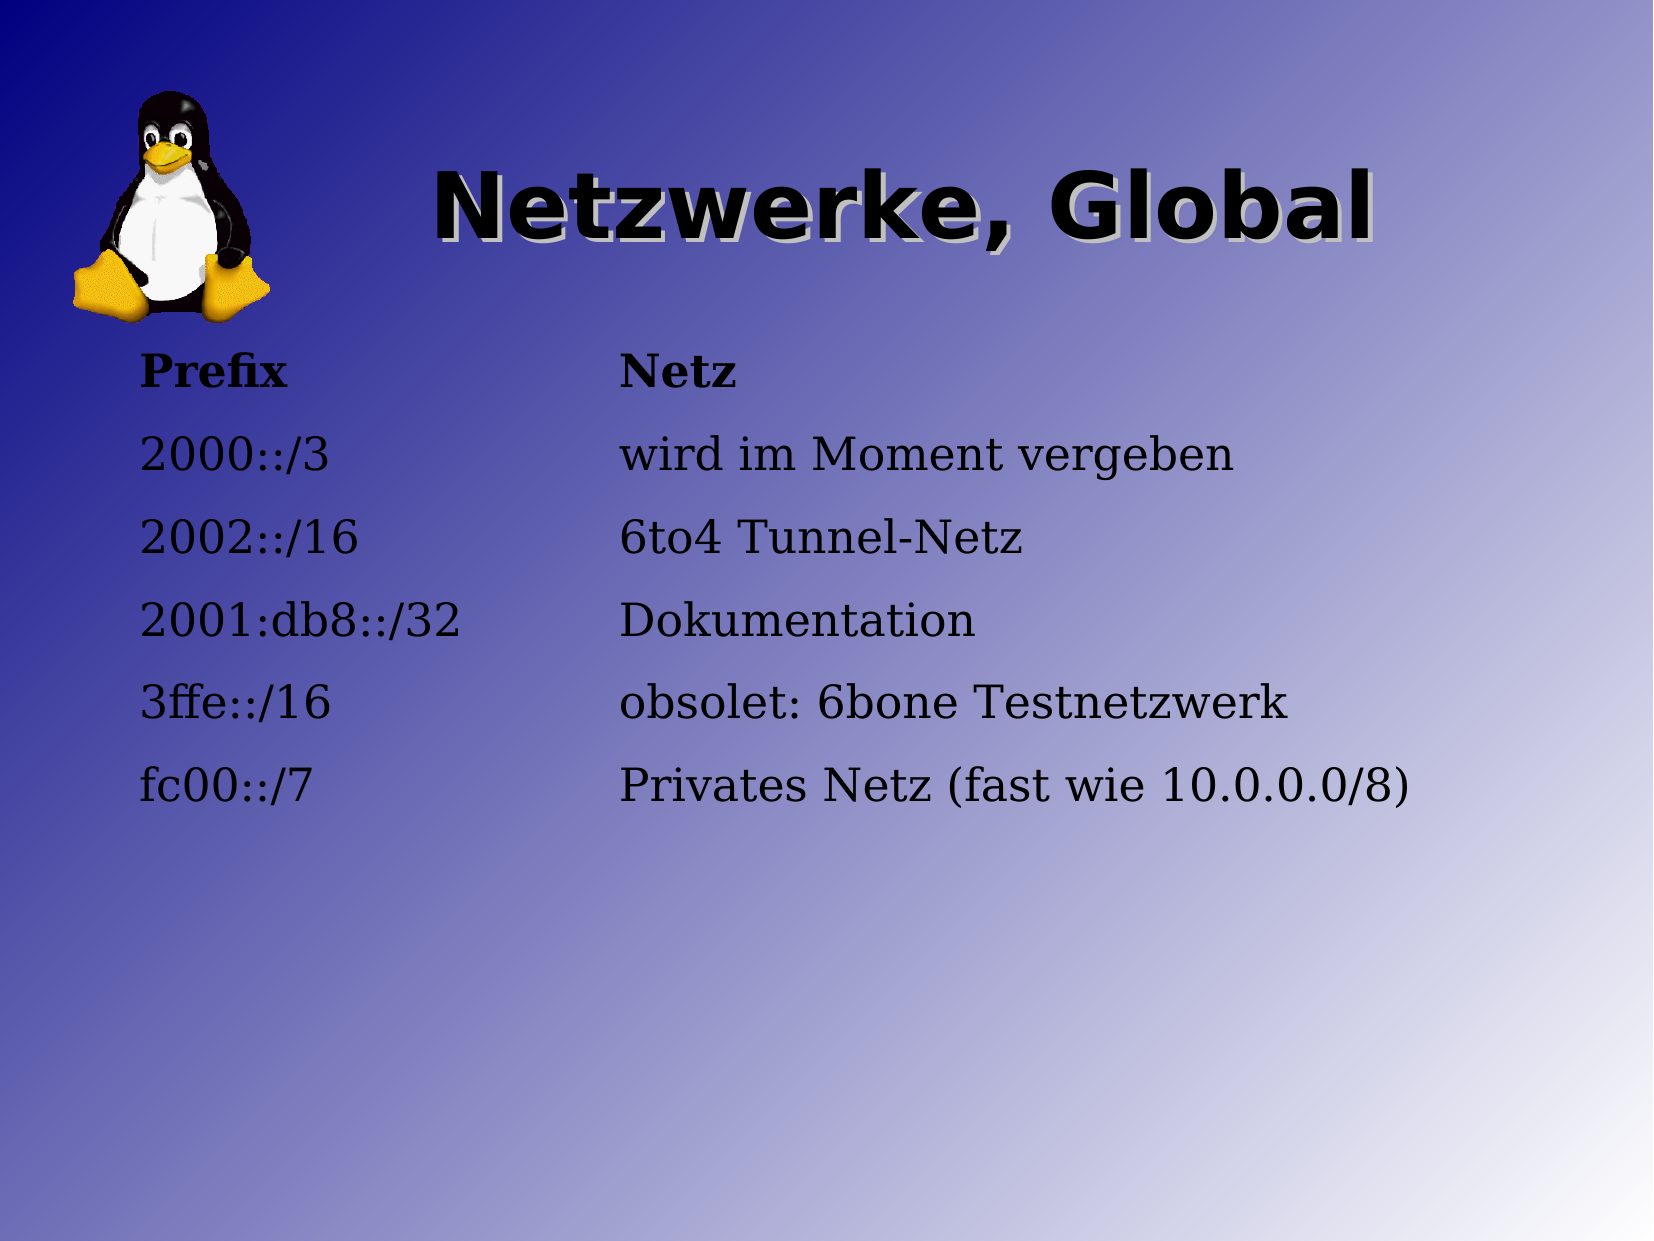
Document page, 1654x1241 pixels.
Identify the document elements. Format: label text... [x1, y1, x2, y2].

picture [73, 91, 270, 323]
list Prefix Netz 2000::/3 wird im Moment vergeben 2002::/16 6to4 Tunnel-Netz 2001:db8::/32 Dokumentation 3ffe::/16 obsolet: 6bone Testnetzwerk fc00::/7 Privates Netz (fast wie 10.0.0.0/8) [121, 344, 1533, 1127]
title Netzwerke, Global [274, 102, 1533, 311]
